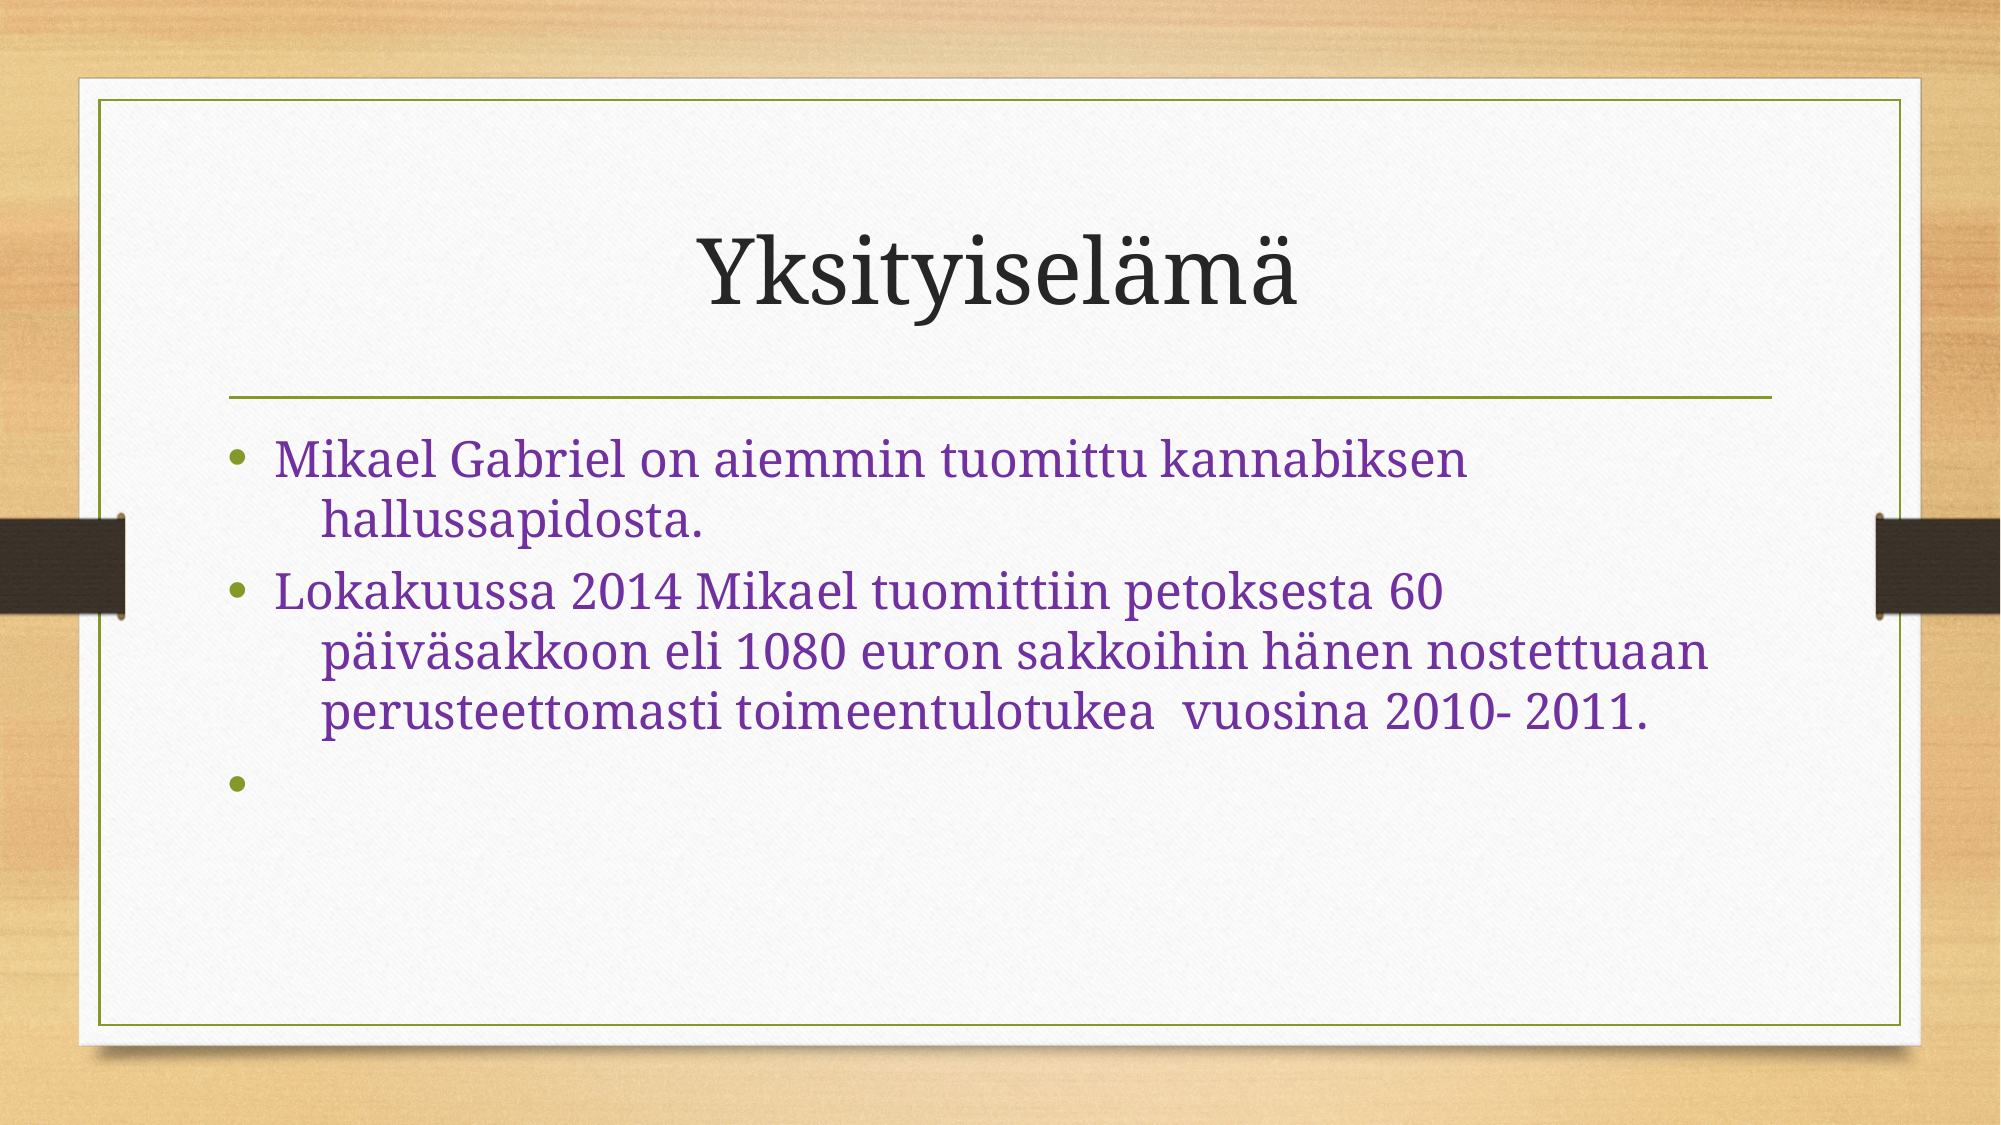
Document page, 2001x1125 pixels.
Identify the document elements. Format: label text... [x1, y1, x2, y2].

title Yksityiselämä [212, 161, 1788, 376]
list Mikael Gabriel on aiemmin tuomittu kannabiksen hallussapidosta. Lokakuussa 2014 Mikael tuomittiin petoksesta 60 päiväsakkoon eli 1080 euron sakkoihin hänen nostettuaan perusteettomasti toimeentulotukea vuosina 2010- 2011. [212, 419, 1788, 964]
